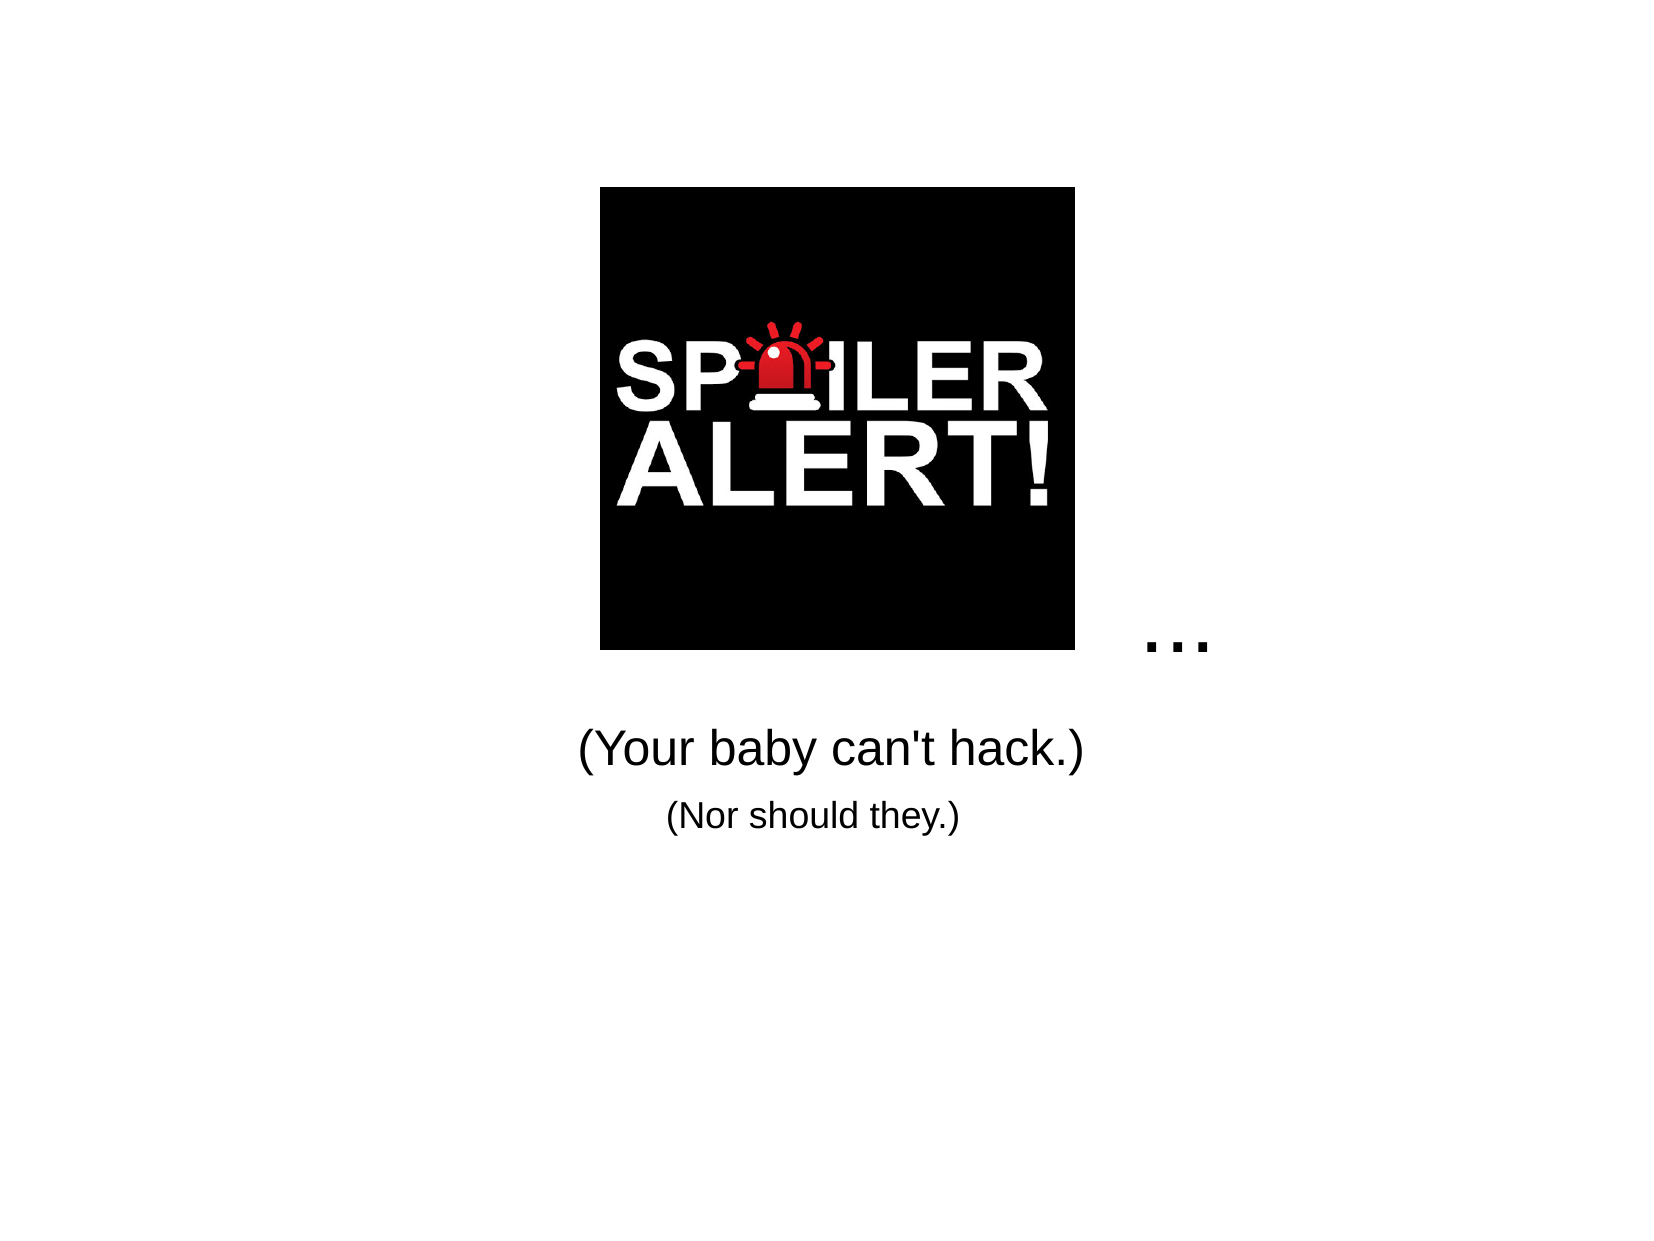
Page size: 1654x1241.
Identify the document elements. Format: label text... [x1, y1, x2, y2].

text_box (Your baby can't hack.) [562, 712, 1163, 788]
text_box ... [1125, 562, 1238, 680]
picture [600, 187, 1075, 650]
text_box (Nor should they.) [651, 787, 1088, 845]
